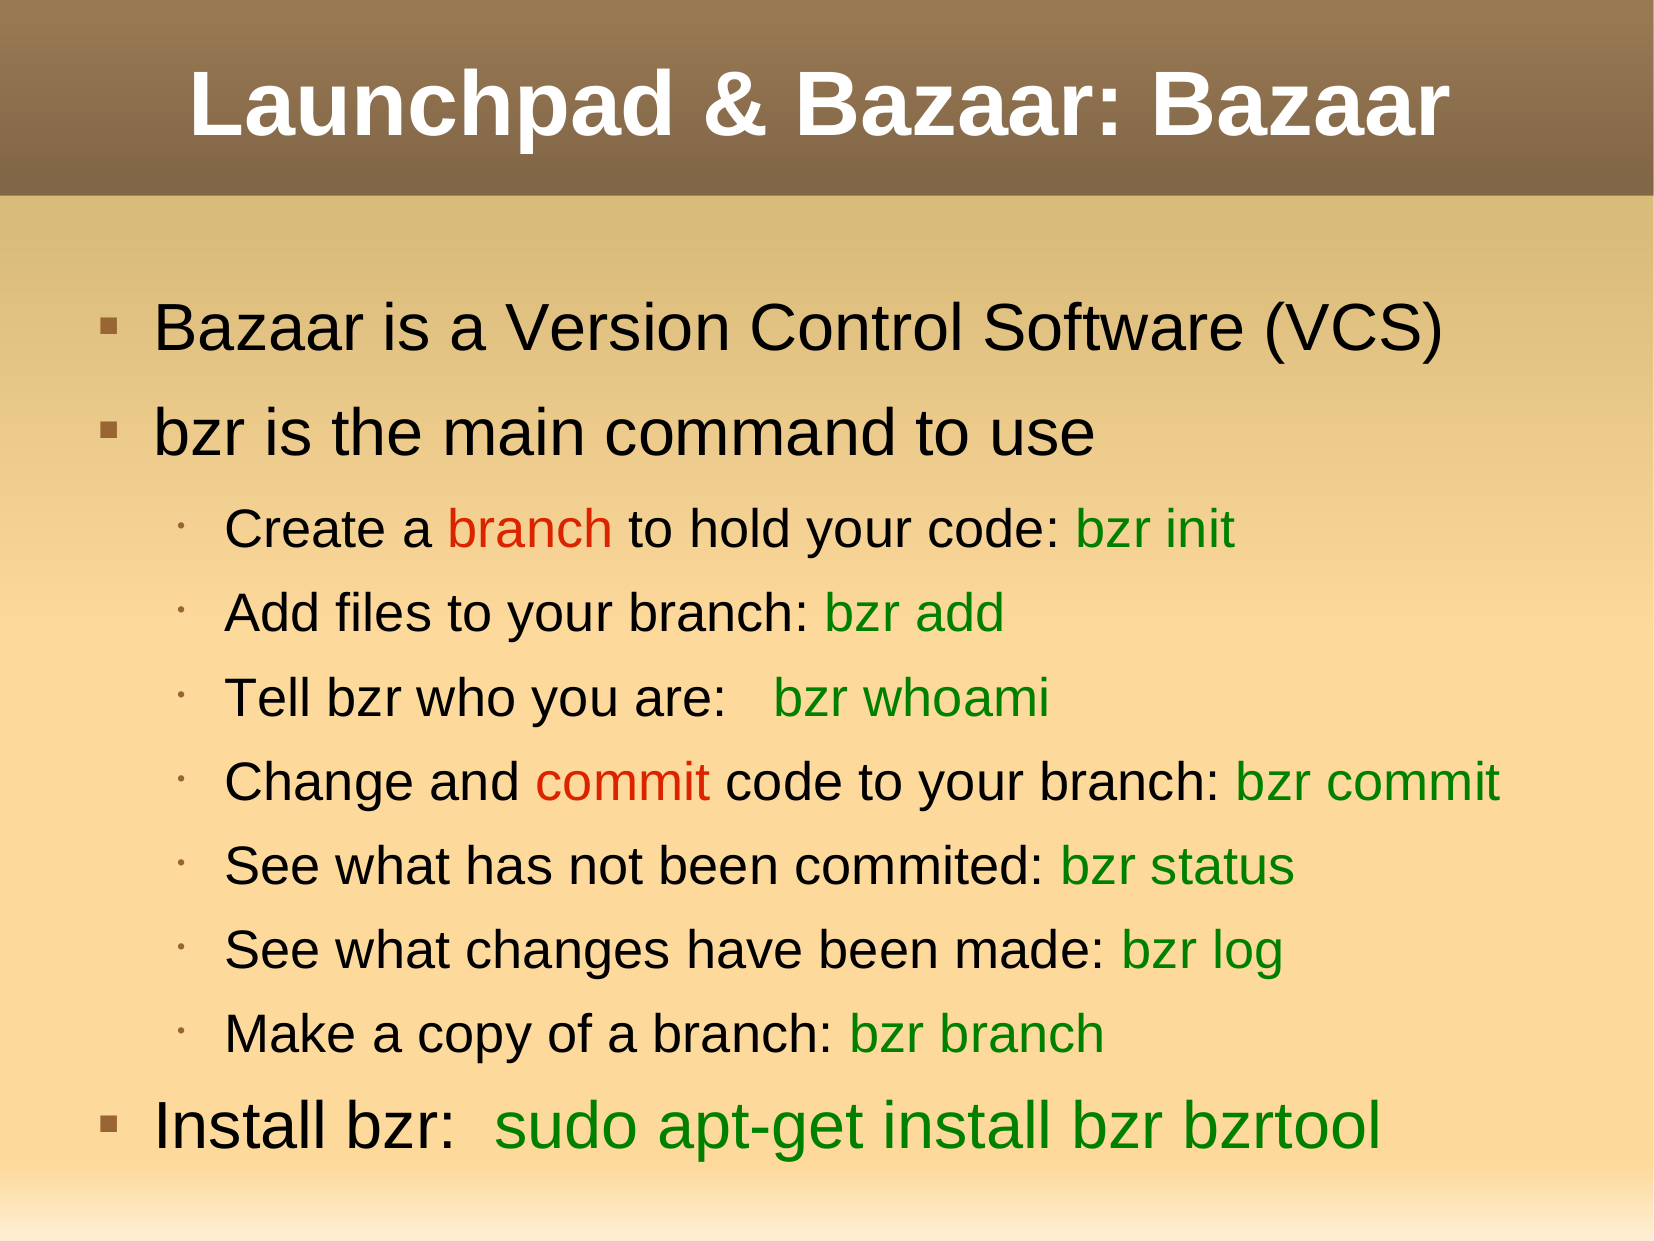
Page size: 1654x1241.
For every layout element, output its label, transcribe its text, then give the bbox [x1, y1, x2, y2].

list Bazaar is a Version Control Software (VCS) bzr is the main command to use Create a branch to hold your code: bzr init Add files to your branch: bzr add Tell bzr who you are: bzr whoami Change and commit code to your branch: bzr commit See what has not been commited: bzr status See what changes have been made: bzr log Make a copy of a branch: bzr branch Install bzr: sudo apt-get install bzr bzrtool [82, 290, 1571, 1241]
picture [0, 0, 1654, 1241]
title Launchpad & Bazaar: Bazaar [76, 7, 1565, 200]
